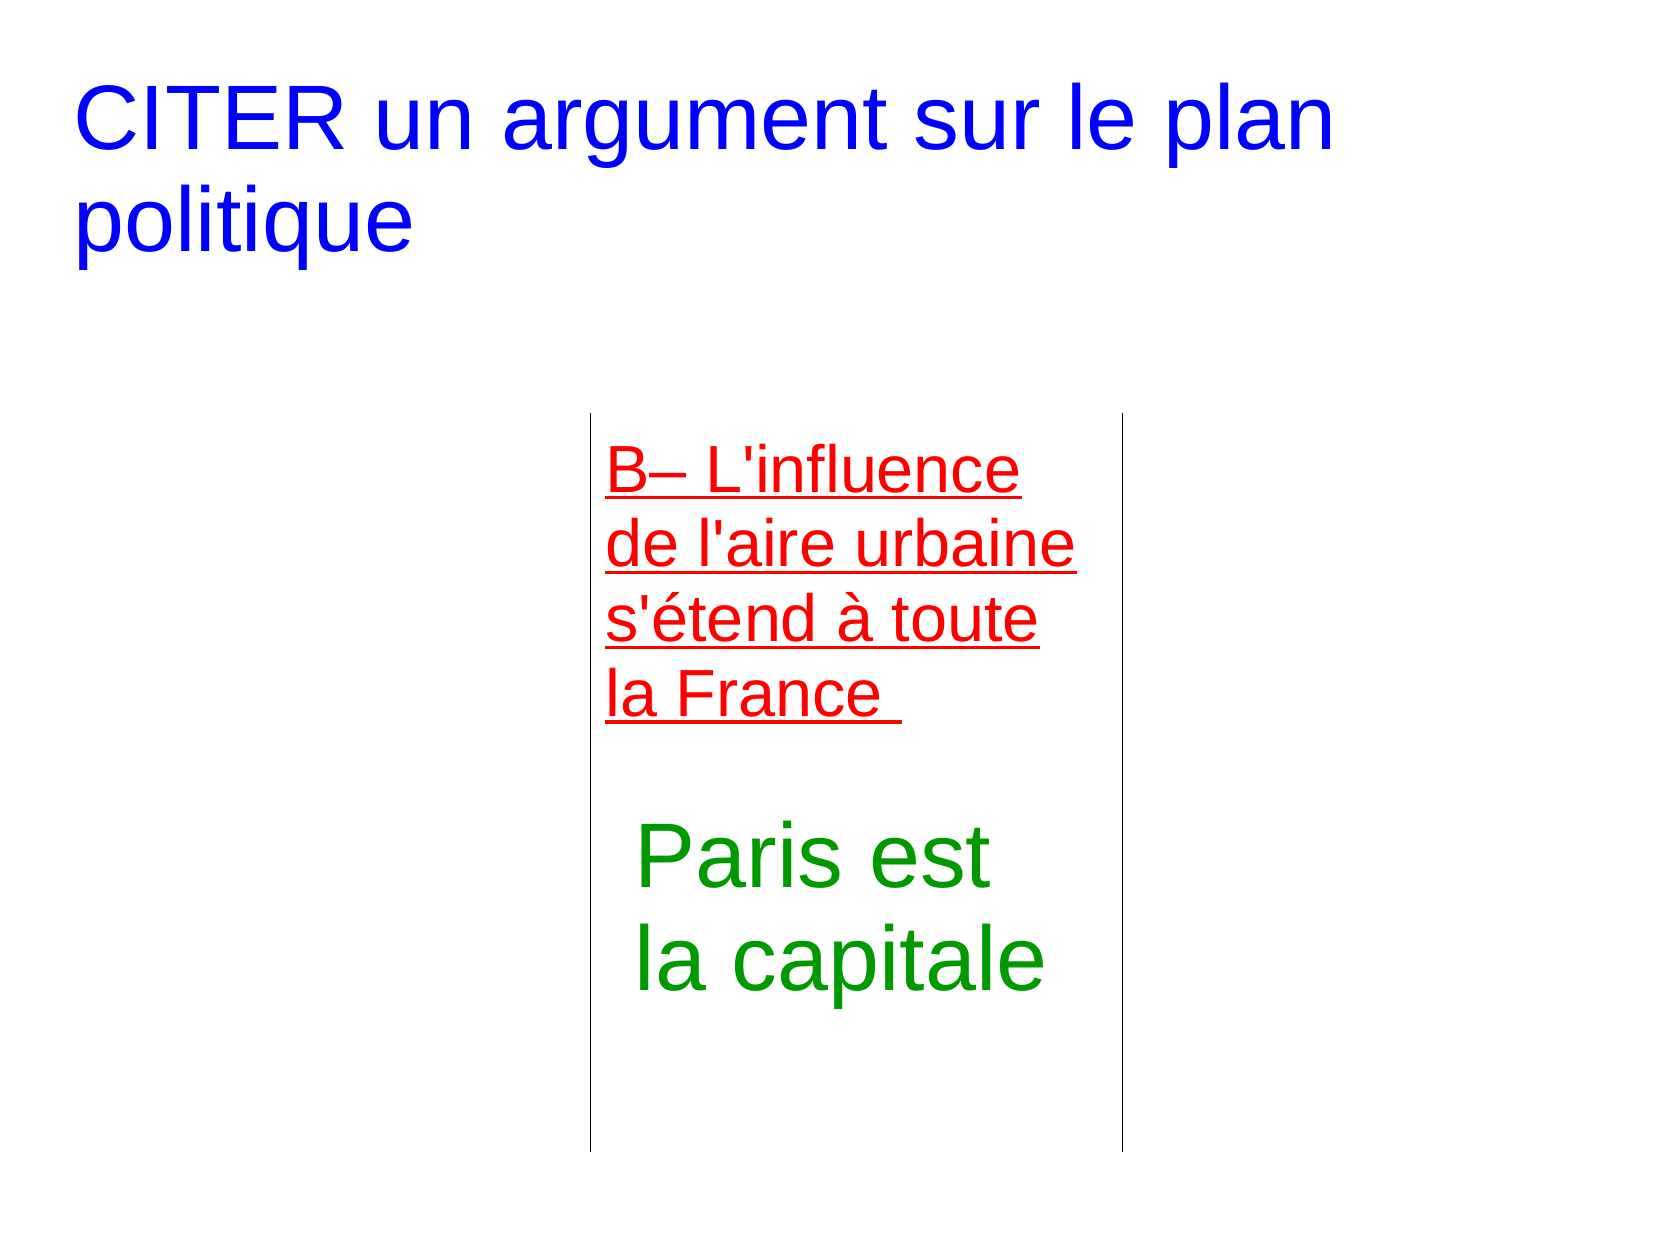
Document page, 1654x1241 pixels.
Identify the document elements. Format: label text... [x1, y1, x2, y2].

text_box CITER un argument sur le plan politique [59, 59, 1565, 279]
text_box Paris est la capitale [620, 797, 1093, 1120]
text_box B– L'influence de l'aire urbaine s'étend à toute la France [590, 424, 1123, 739]
